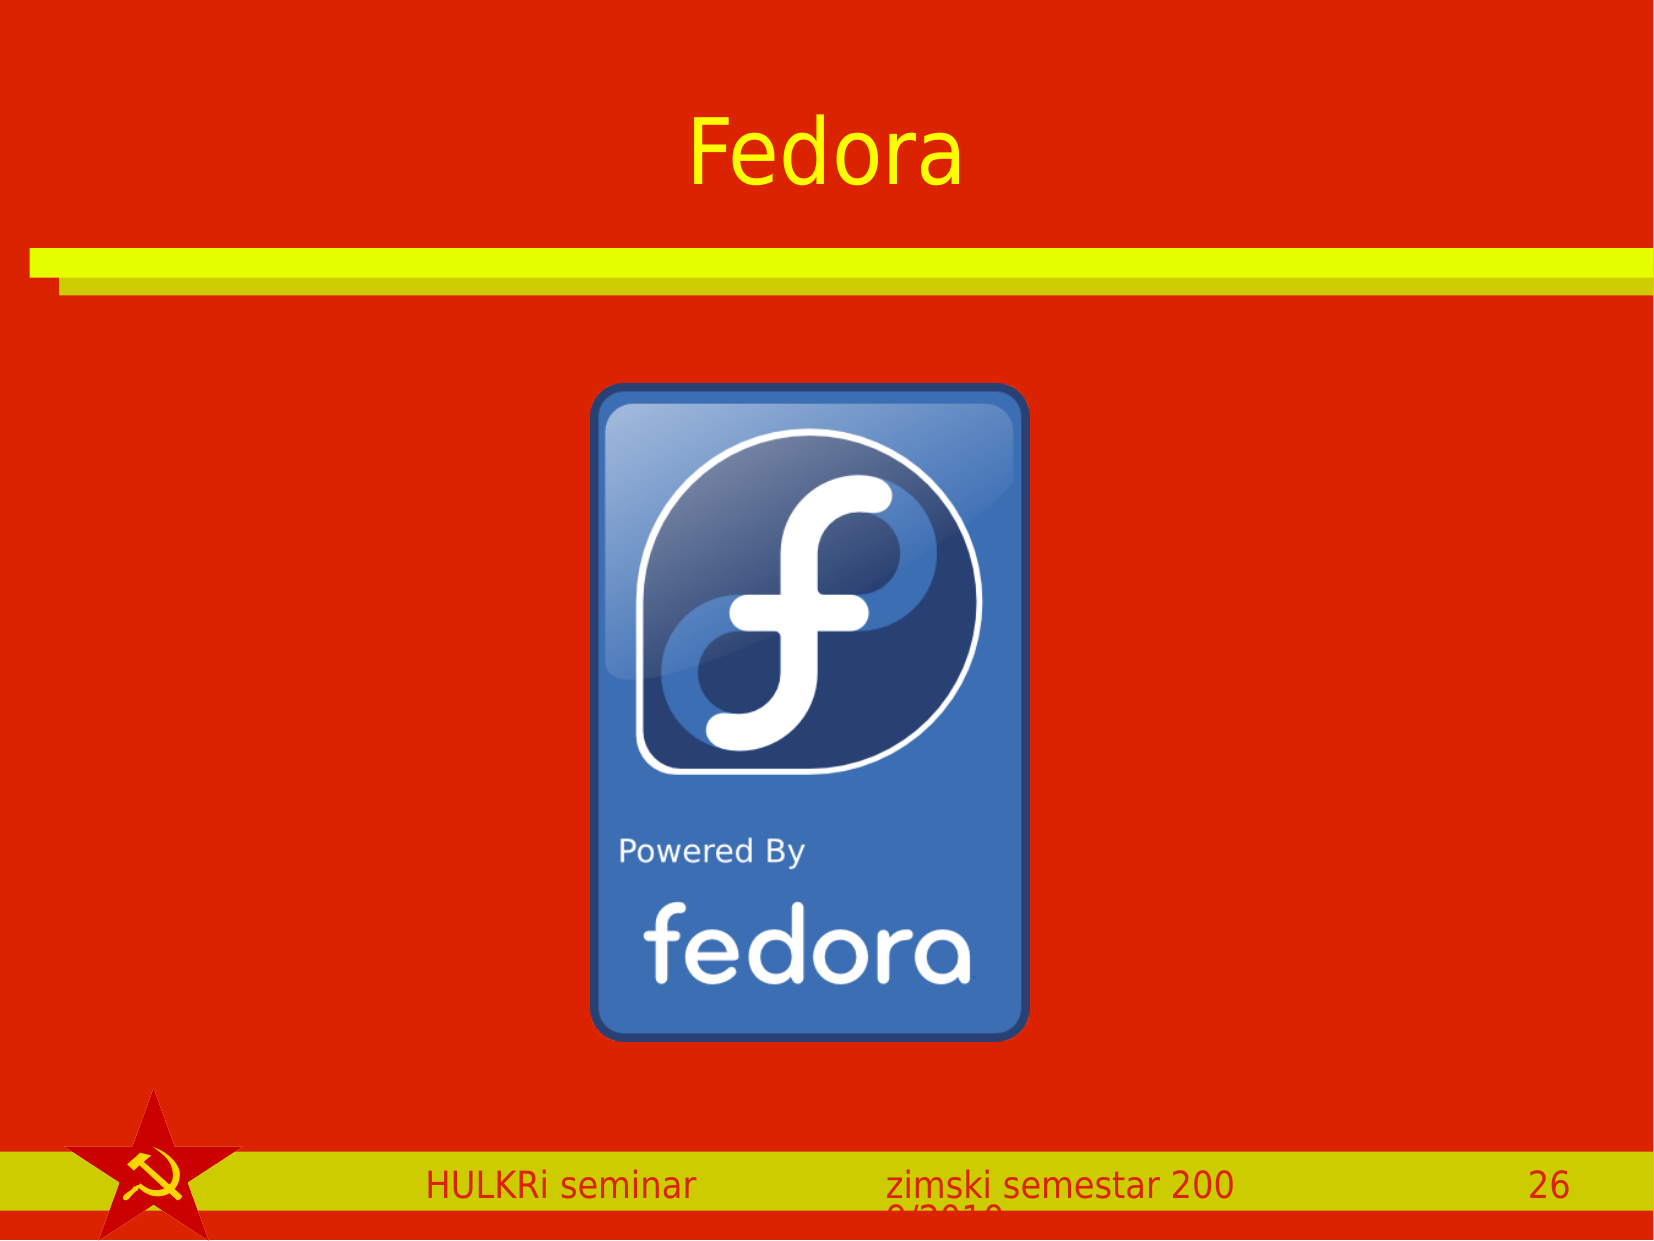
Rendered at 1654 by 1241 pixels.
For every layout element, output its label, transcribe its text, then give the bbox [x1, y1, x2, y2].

title Fedora [82, 56, 1571, 250]
picture [590, 383, 1030, 1042]
picture [64, 1088, 243, 1241]
